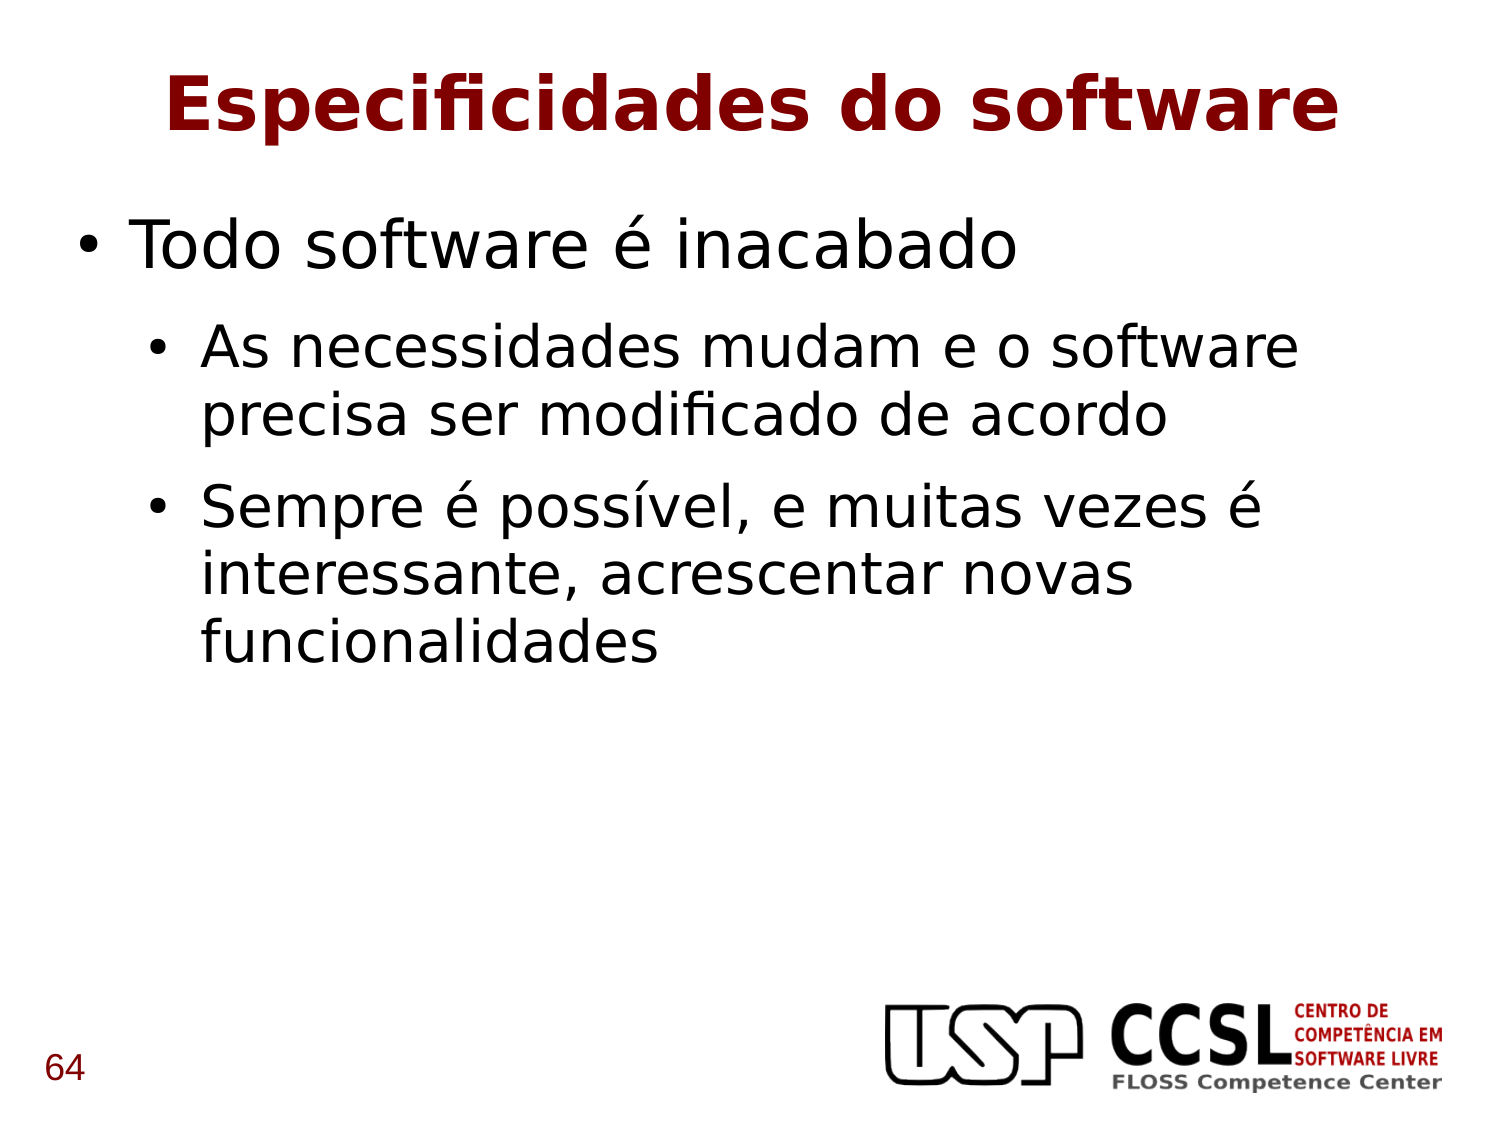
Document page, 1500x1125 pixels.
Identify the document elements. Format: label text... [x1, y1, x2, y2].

list Todo software é inacabado As necessidades mudam e o software precisa ser modificado de acordo Sempre é possível, e muitas vezes é interessante, acrescentar novas funcionalidades [59, 206, 1447, 950]
title Especificidades do software [59, 29, 1447, 180]
picture [885, 1003, 1442, 1093]
